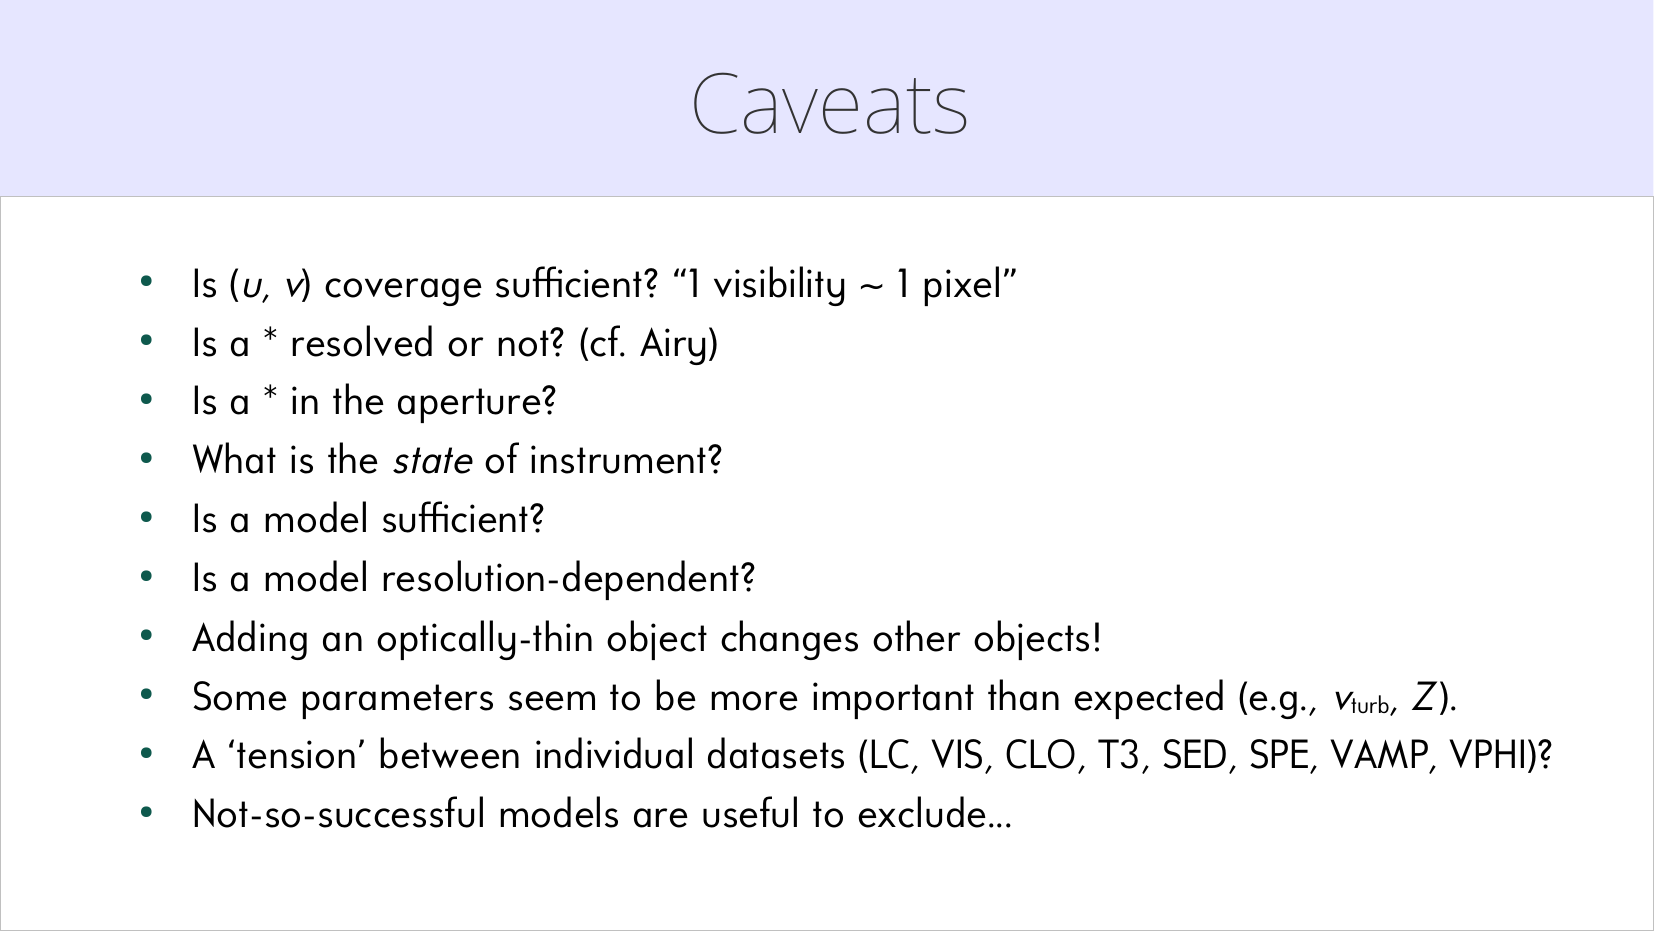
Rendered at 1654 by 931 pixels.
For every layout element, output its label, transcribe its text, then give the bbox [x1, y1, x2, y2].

list Is (u, v) coverage sufficient? “1 visibility ~ 1 pixel” Is a * resolved or not? (cf. Airy) Is a * in the aperture? What is the state of instrument? Is a model sufficient? Is a model resolution-dependent? Adding an optically-thin object changes other objects! Some parameters seem to be more important than expected (e.g., vturb, Z ). A ‘tension’ between individual datasets (LC, VIS, CLO, T3, SED, SPE, VAMP, VPHI)? Not-so-successful models are useful to exclude... [121, 258, 1576, 838]
title Caveats [124, 23, 1537, 179]
